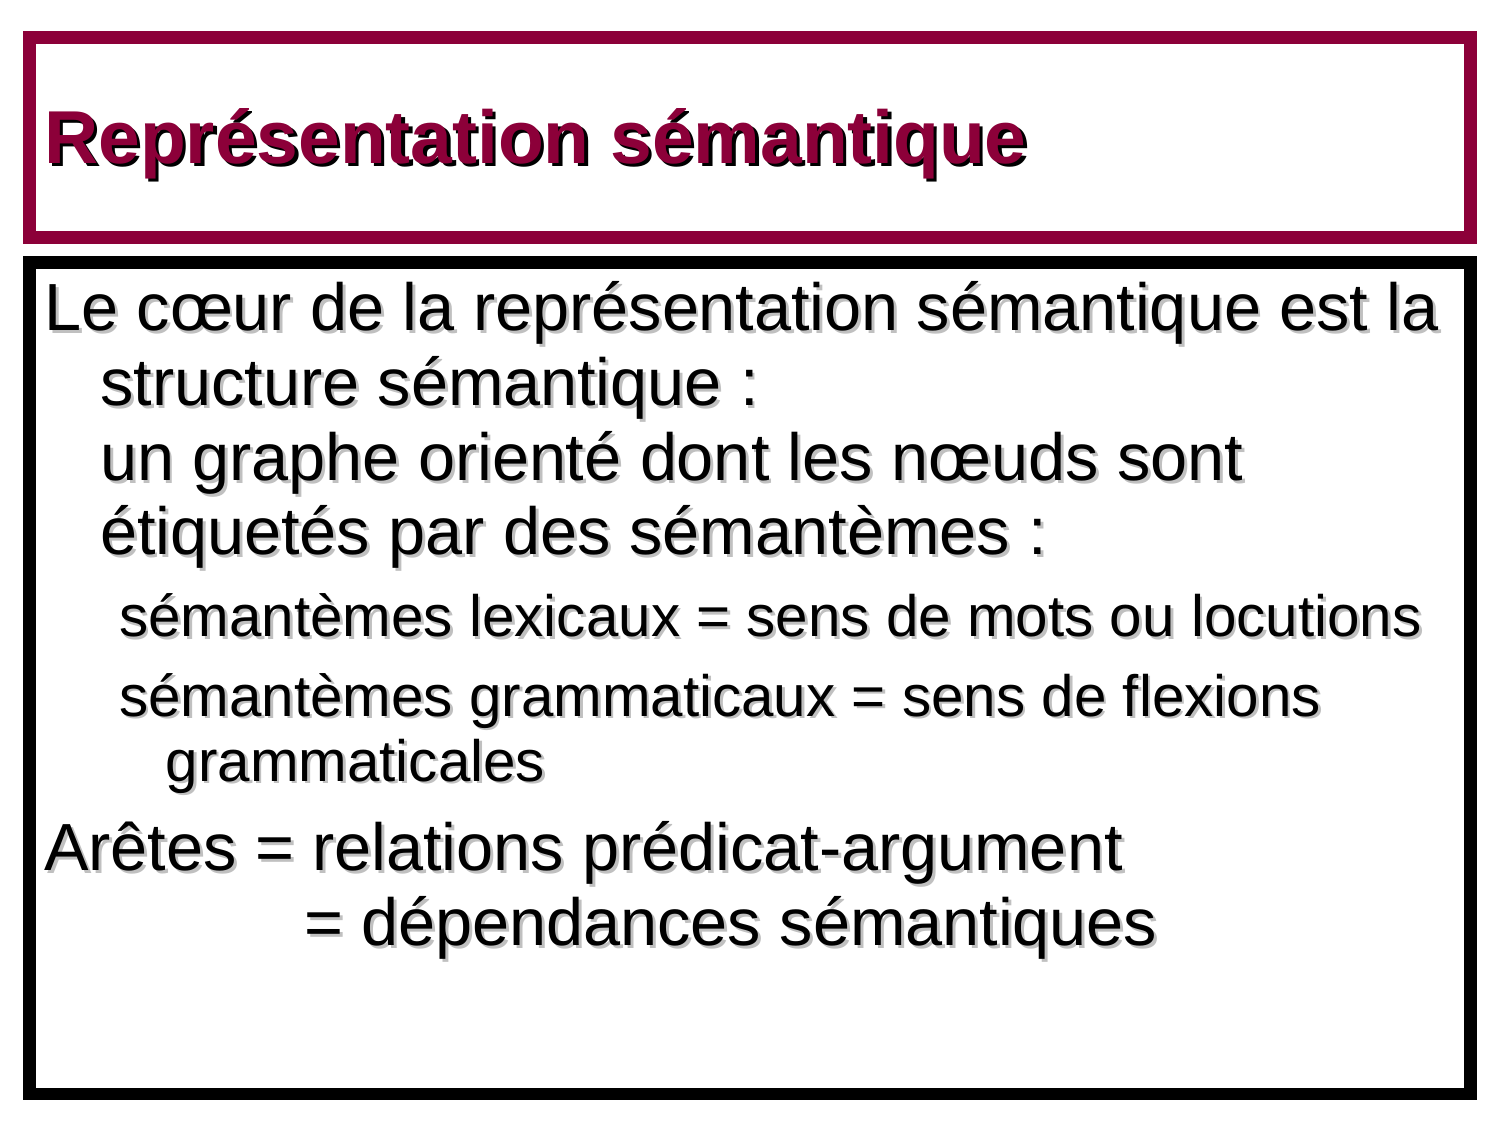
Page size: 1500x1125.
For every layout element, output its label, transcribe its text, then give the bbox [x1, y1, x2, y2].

list Le cœur de la représentation sémantique est la structure sémantique : un graphe orienté dont les nœuds sont étiquetés par des sémantèmes : sémantèmes lexicaux = sens de mots ou locutions sémantèmes grammaticaux = sens de flexions grammaticales Arêtes = relations prédicat-argument = dépendances sémantiques [29, 262, 1471, 1095]
title Représentation sémantique [29, 37, 1471, 238]
